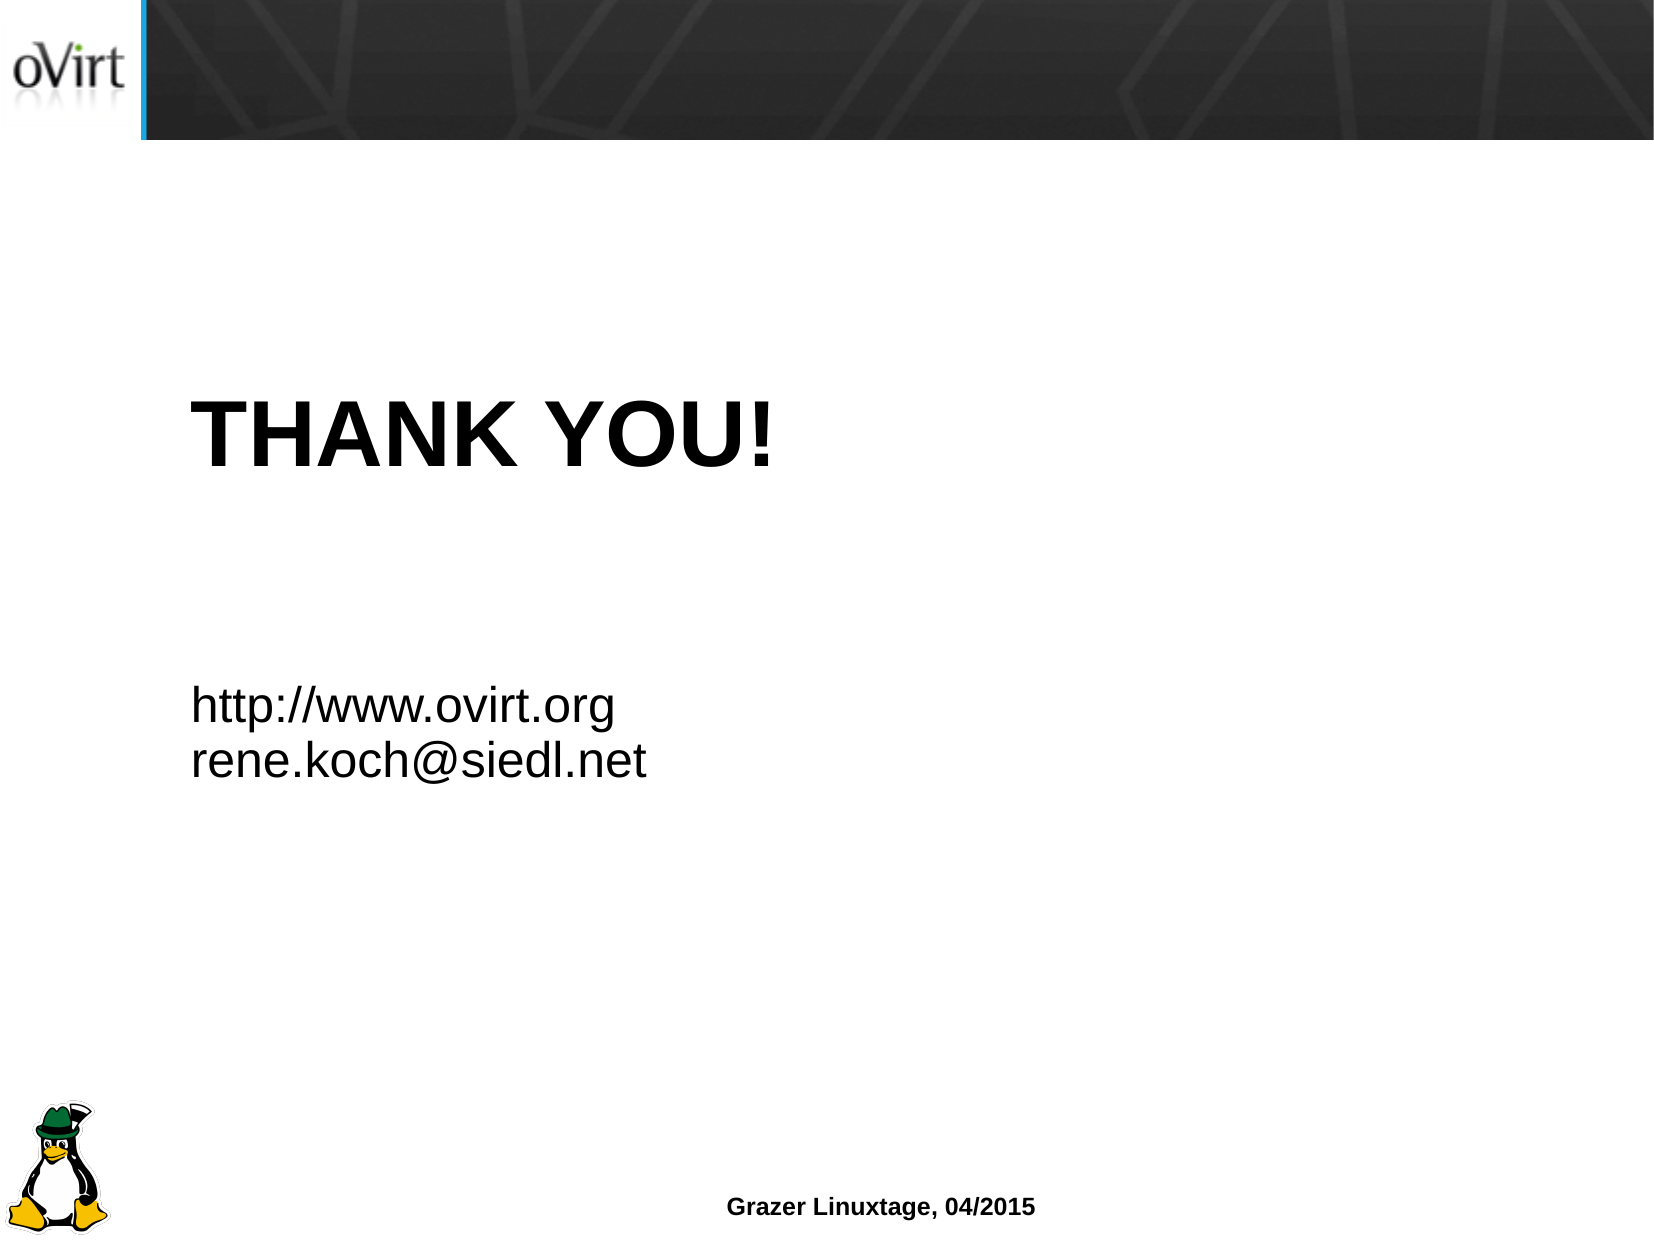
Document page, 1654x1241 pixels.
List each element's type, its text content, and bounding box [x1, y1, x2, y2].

text_box http://www.ovirt.org rene.koch@siedl.net [176, 669, 1549, 852]
picture [0, 0, 1654, 140]
picture [5, 1100, 111, 1235]
text_box THANK YOU! [175, 374, 1549, 510]
